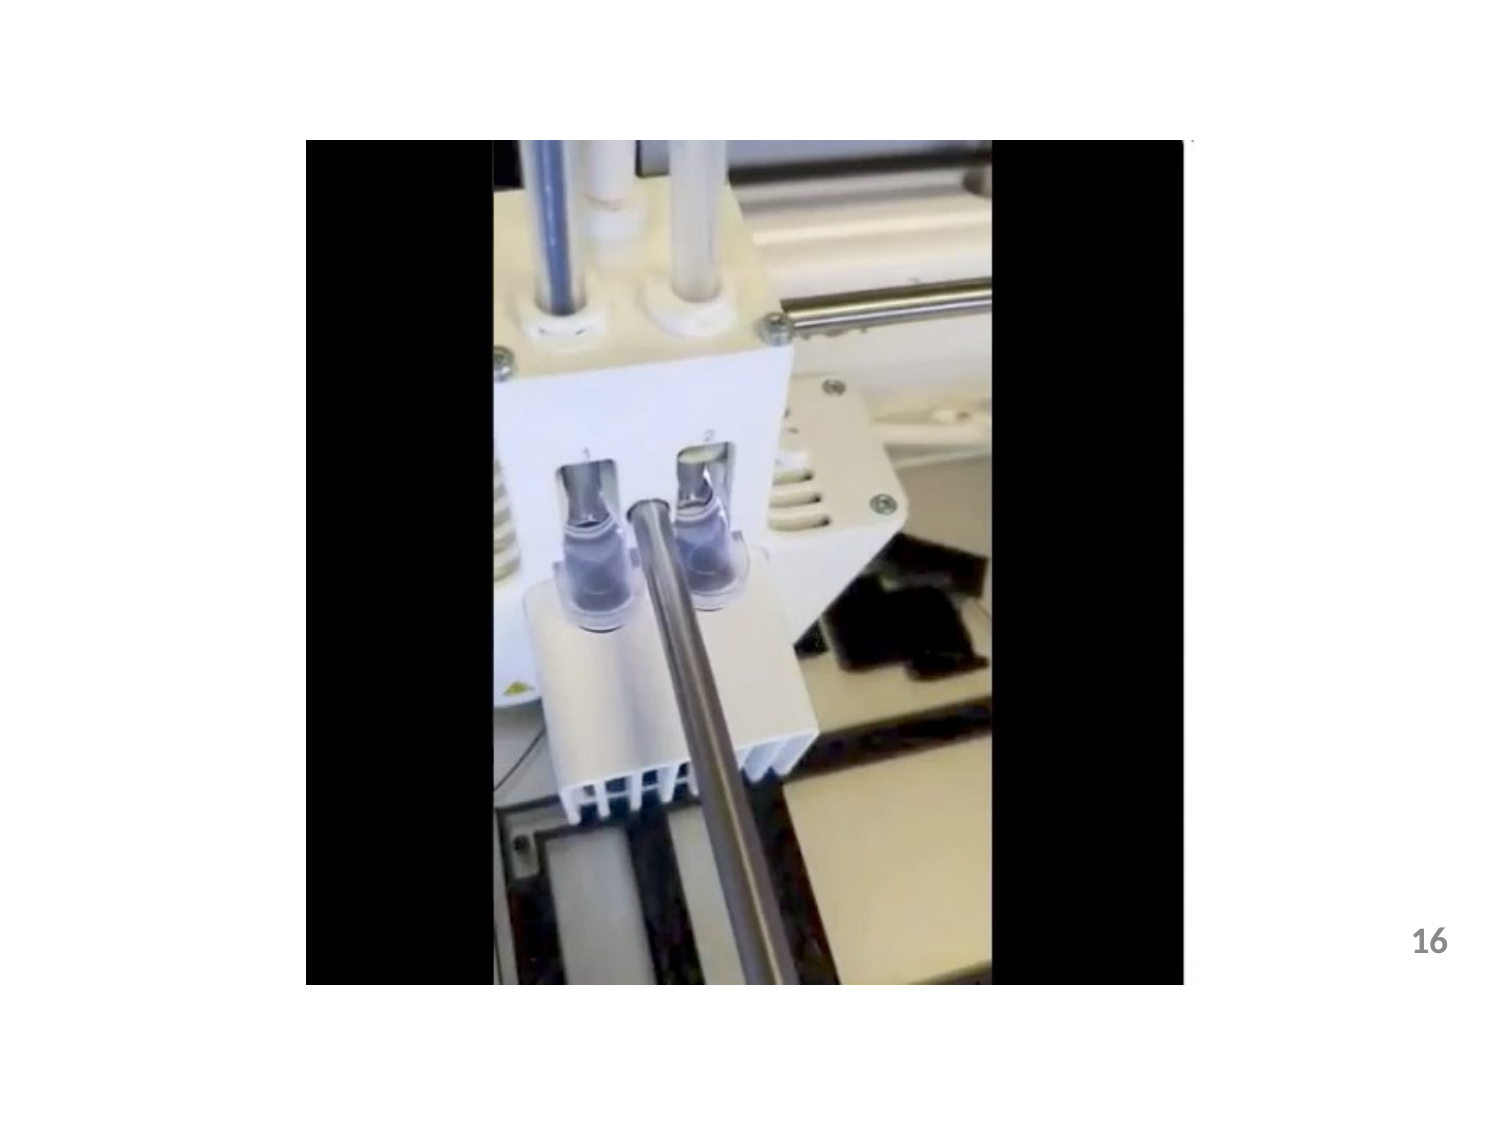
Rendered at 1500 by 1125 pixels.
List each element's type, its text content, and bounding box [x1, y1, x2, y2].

picture [306, 140, 1194, 985]
text_box 16 [1409, 914, 1451, 962]
